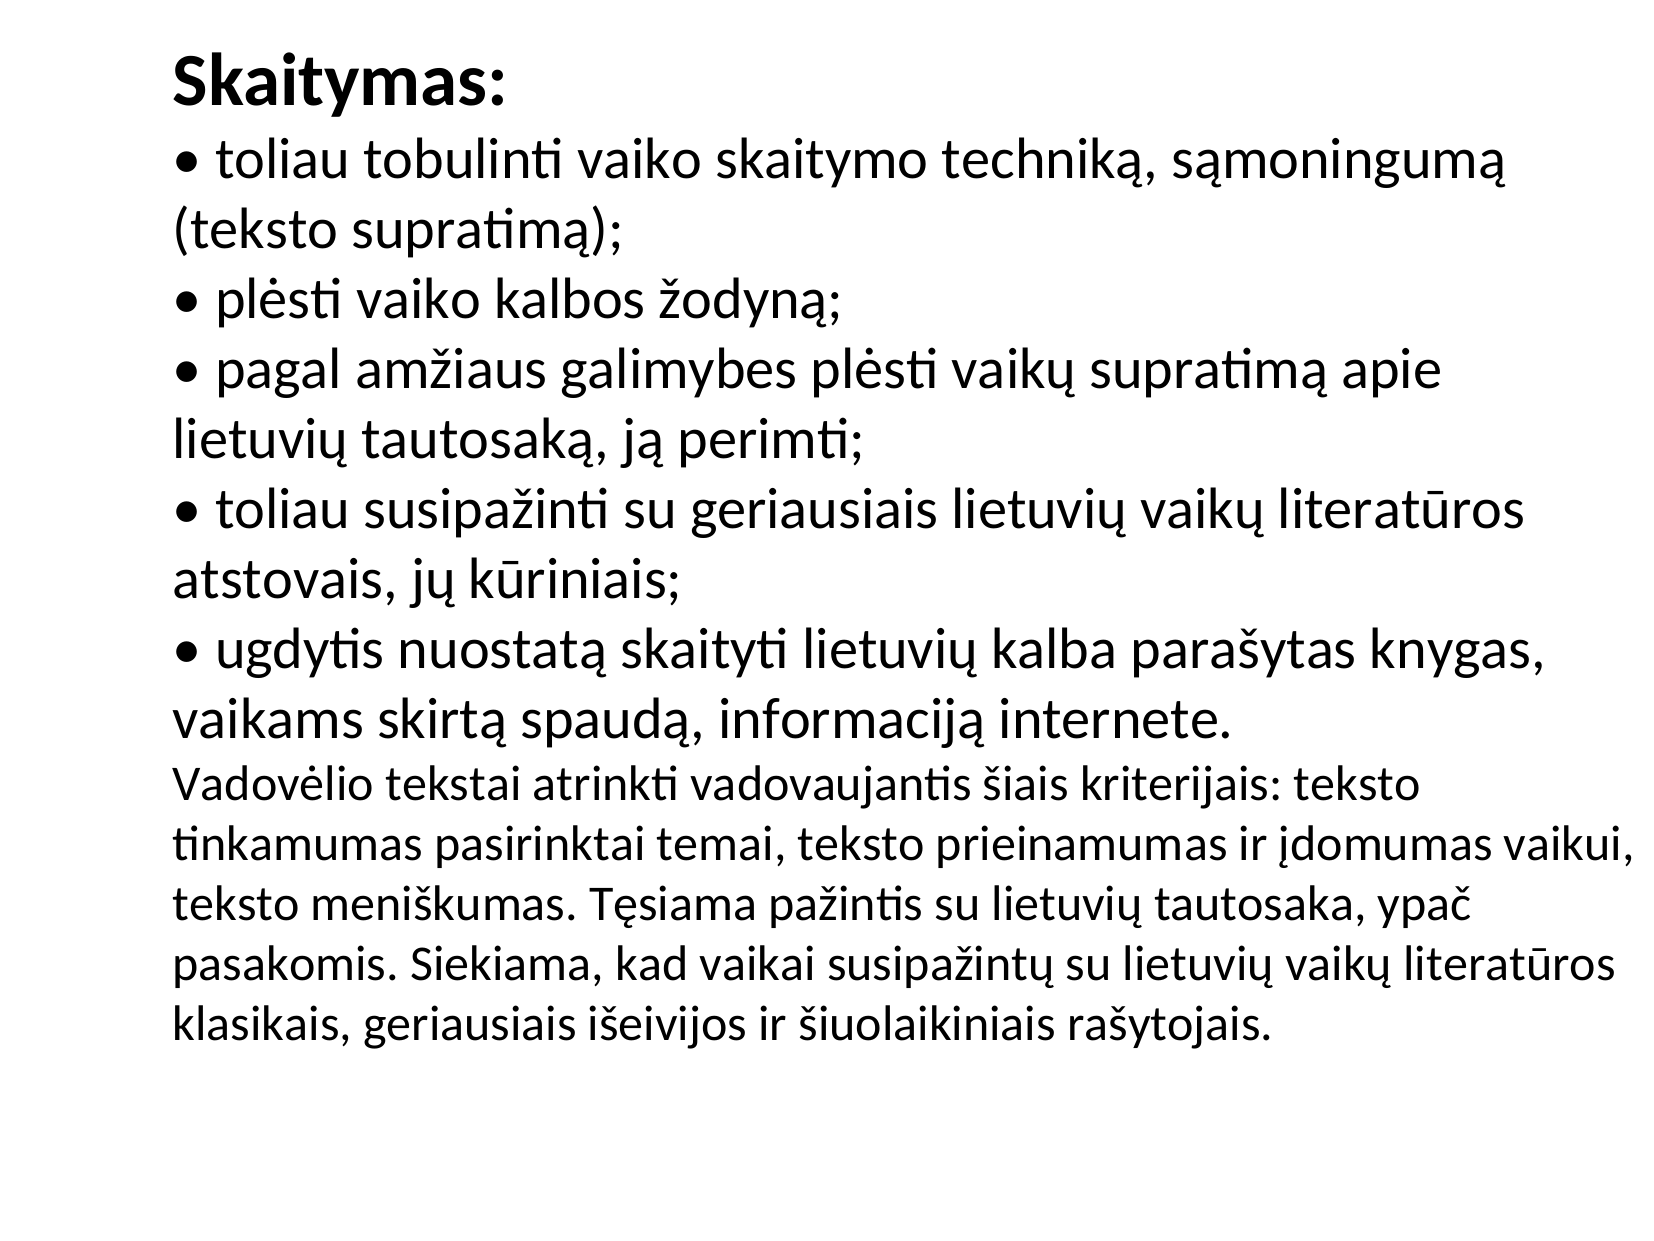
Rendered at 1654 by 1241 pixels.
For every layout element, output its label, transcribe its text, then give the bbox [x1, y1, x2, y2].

text_box Skaitymas: • toliau tobulinti vaiko skaitymo techniką, sąmoningumą (teksto supratimą); • plėsti vaiko kalbos žodyną; • pagal amžiaus galimybes plėsti vaikų supratimą apie lietuvių tautosaką, ją perimti; • toliau susipažinti su geriausiais lietuvių vaikų literatūros atstovais, jų kūriniais; • ugdytis nuostatą skaityti lietuvių kalba parašytas knygas, vaikams skirtą spaudą, informaciją internete. Vadovėlio tekstai atrinkti vadovaujantis šiais kriterijais: teksto tinkamumas pasirinktai temai, teksto prieinamumas ir įdomumas vaikui, teksto meniškumas. Tęsiama pažintis su lietuvių tautosaka, ypač pasakomis. Siekiama, kad vaikai susipažintų su lietuvių vaikų literatūros klasikais, geriausiais išeivijos ir šiuolaikiniais rašytojais. [157, 22, 1654, 1139]
